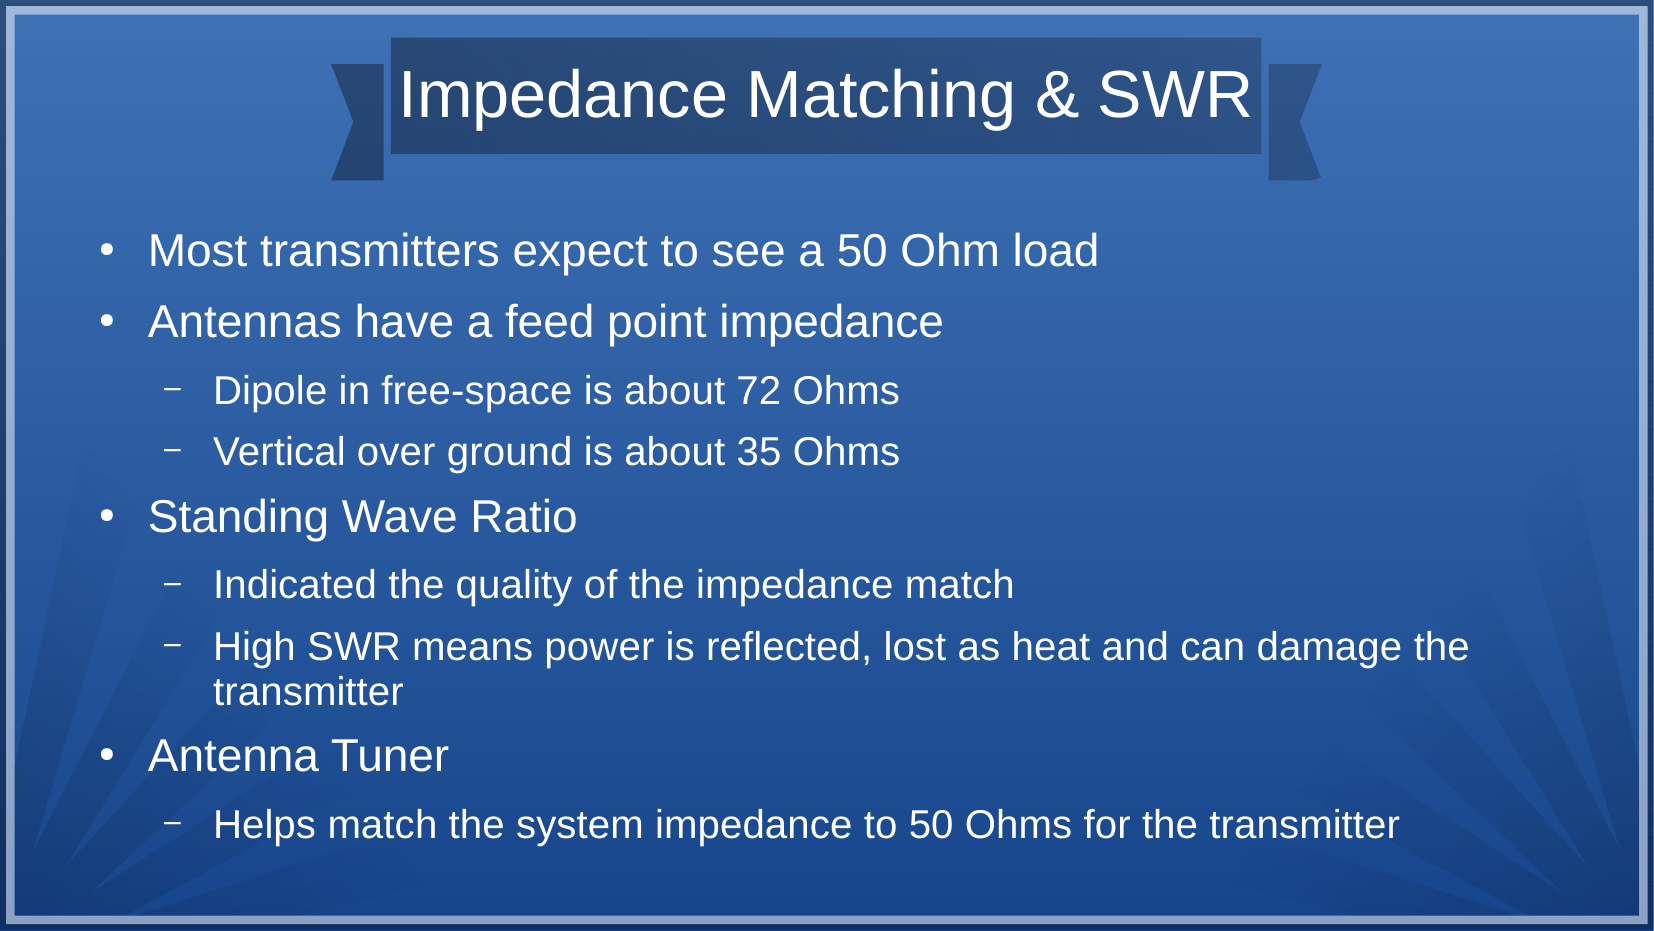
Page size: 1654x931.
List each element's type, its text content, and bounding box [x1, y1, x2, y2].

list Most transmitters expect to see a 50 Ohm load Antennas have a feed point impedance Dipole in free-space is about 72 Ohms Vertical over ground is about 35 Ohms Standing Wave Ratio Indicated the quality of the impedance match High SWR means power is reflected, lost as heat and can damage the transmitter Antenna Tuner Helps match the system impedance to 50 Ohms for the transmitter [82, 224, 1571, 848]
title Impedance Matching & SWR [389, 35, 1264, 154]
